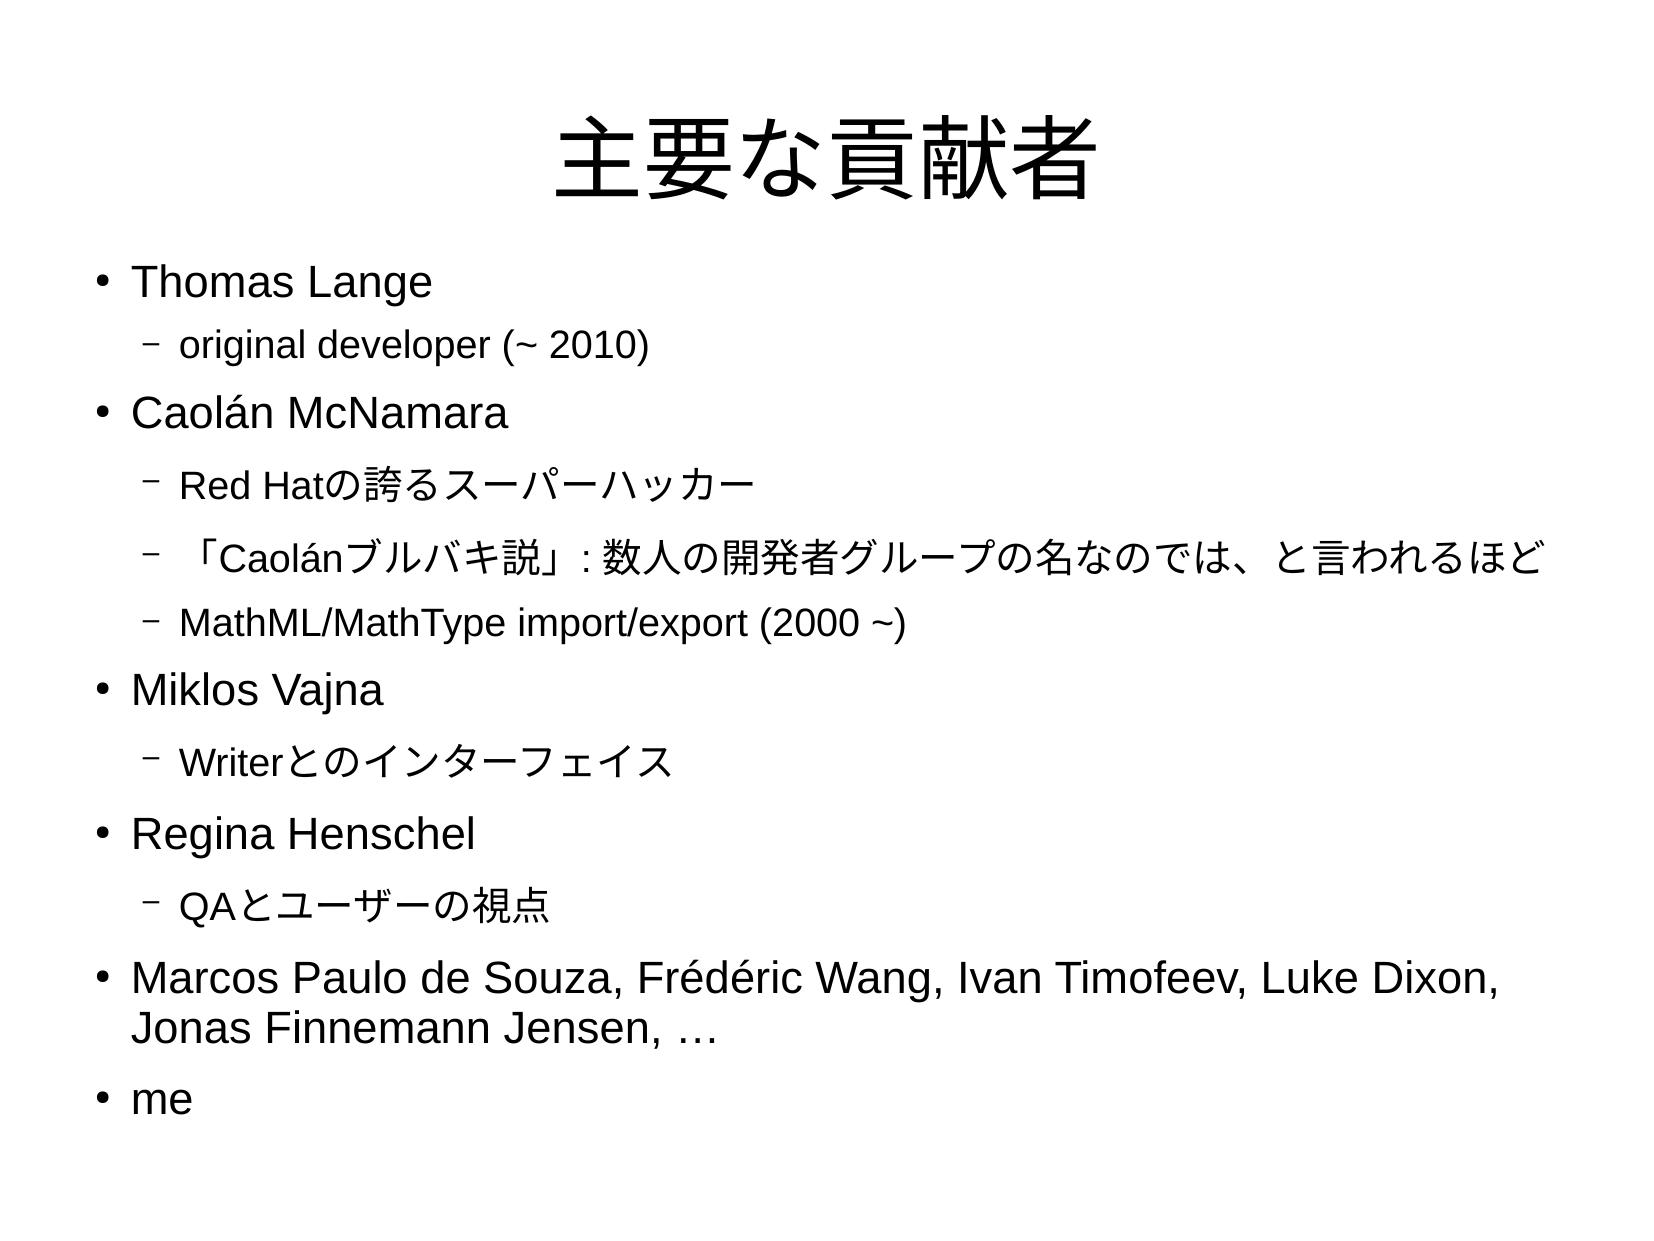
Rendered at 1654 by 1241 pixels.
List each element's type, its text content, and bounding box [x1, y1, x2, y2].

title 主要な貢献者 [82, 49, 1571, 256]
list Thomas Lange original developer (~ 2010) Caolán McNamara Red Hatの誇るスーパーハッカー 「Caolánブルバキ説」: 数人の開発者グループの名なのでは、と言われるほど MathML/MathType import/export (2000 ~) Miklos Vajna Writerとのインターフェイス Regina Henschel QAとユーザーの視点 Marcos Paulo de Souza, Frédéric Wang, Ivan Timofeev, Luke Dixon, Jonas Finnemann Jensen, … me [82, 256, 1571, 1158]
